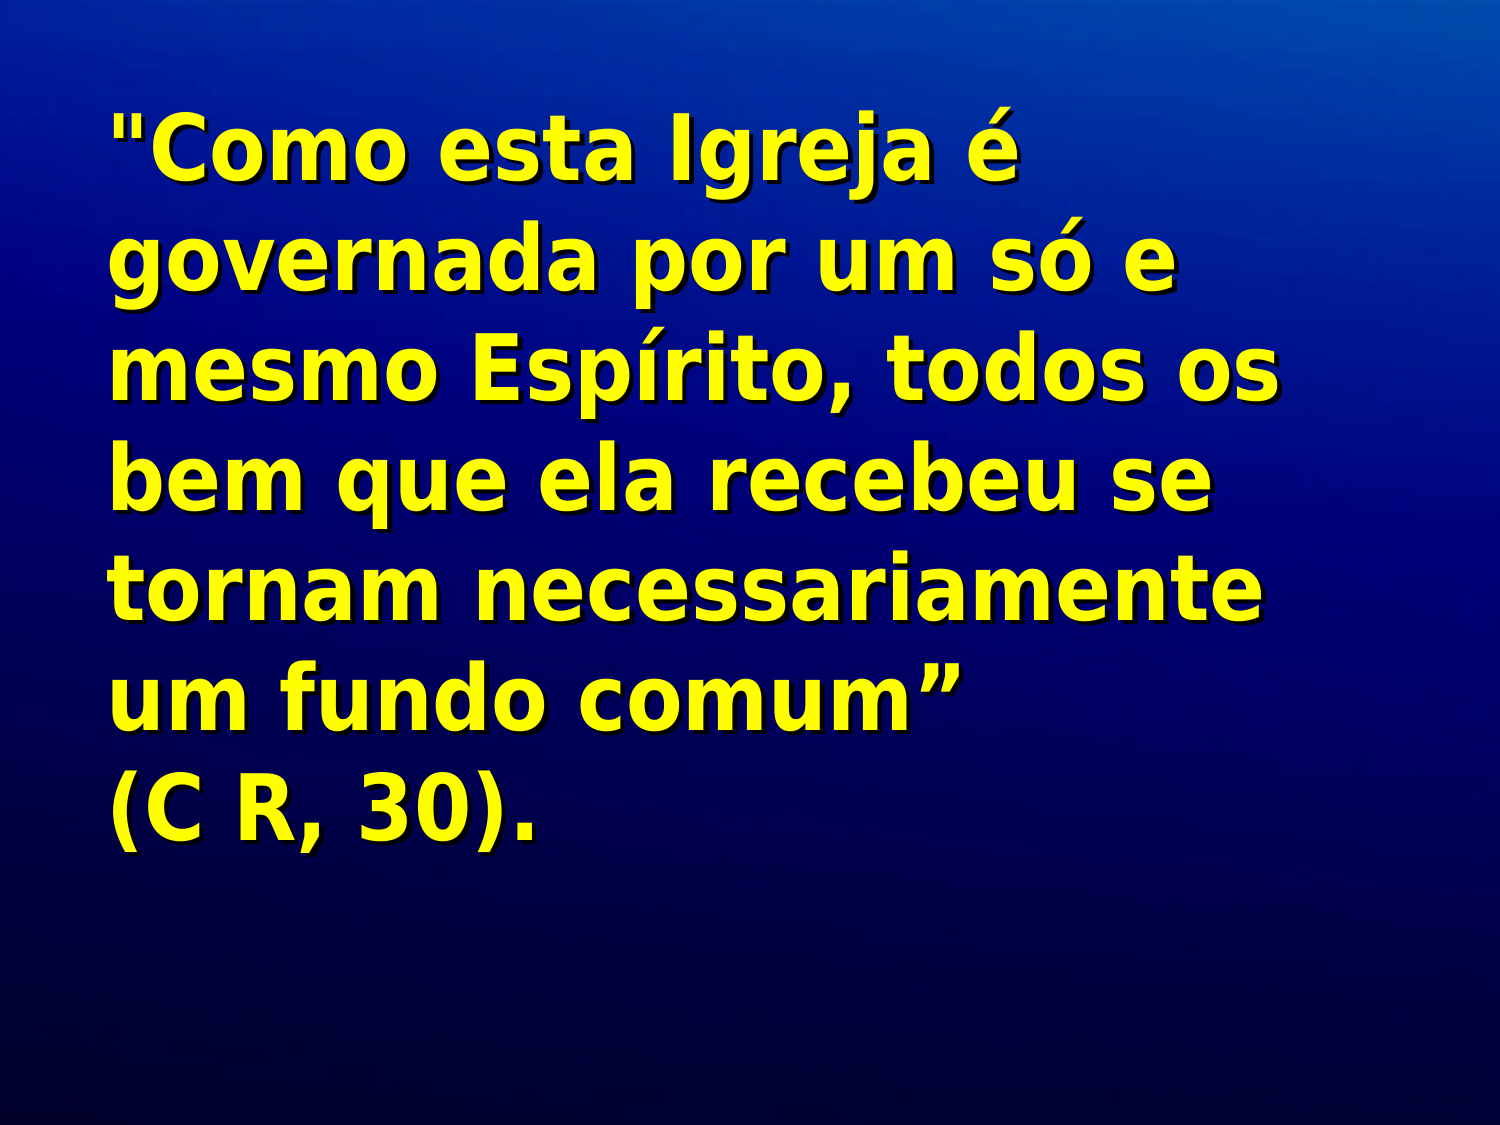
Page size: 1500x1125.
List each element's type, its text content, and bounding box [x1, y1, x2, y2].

text_box "Como esta Igreja é governada por um só e mesmo Espírito, todos os bem que ela recebeu se tornam necessariamente um fundo comum” (C R, 30). [92, 82, 1418, 1040]
picture [0, 0, 1500, 1125]
